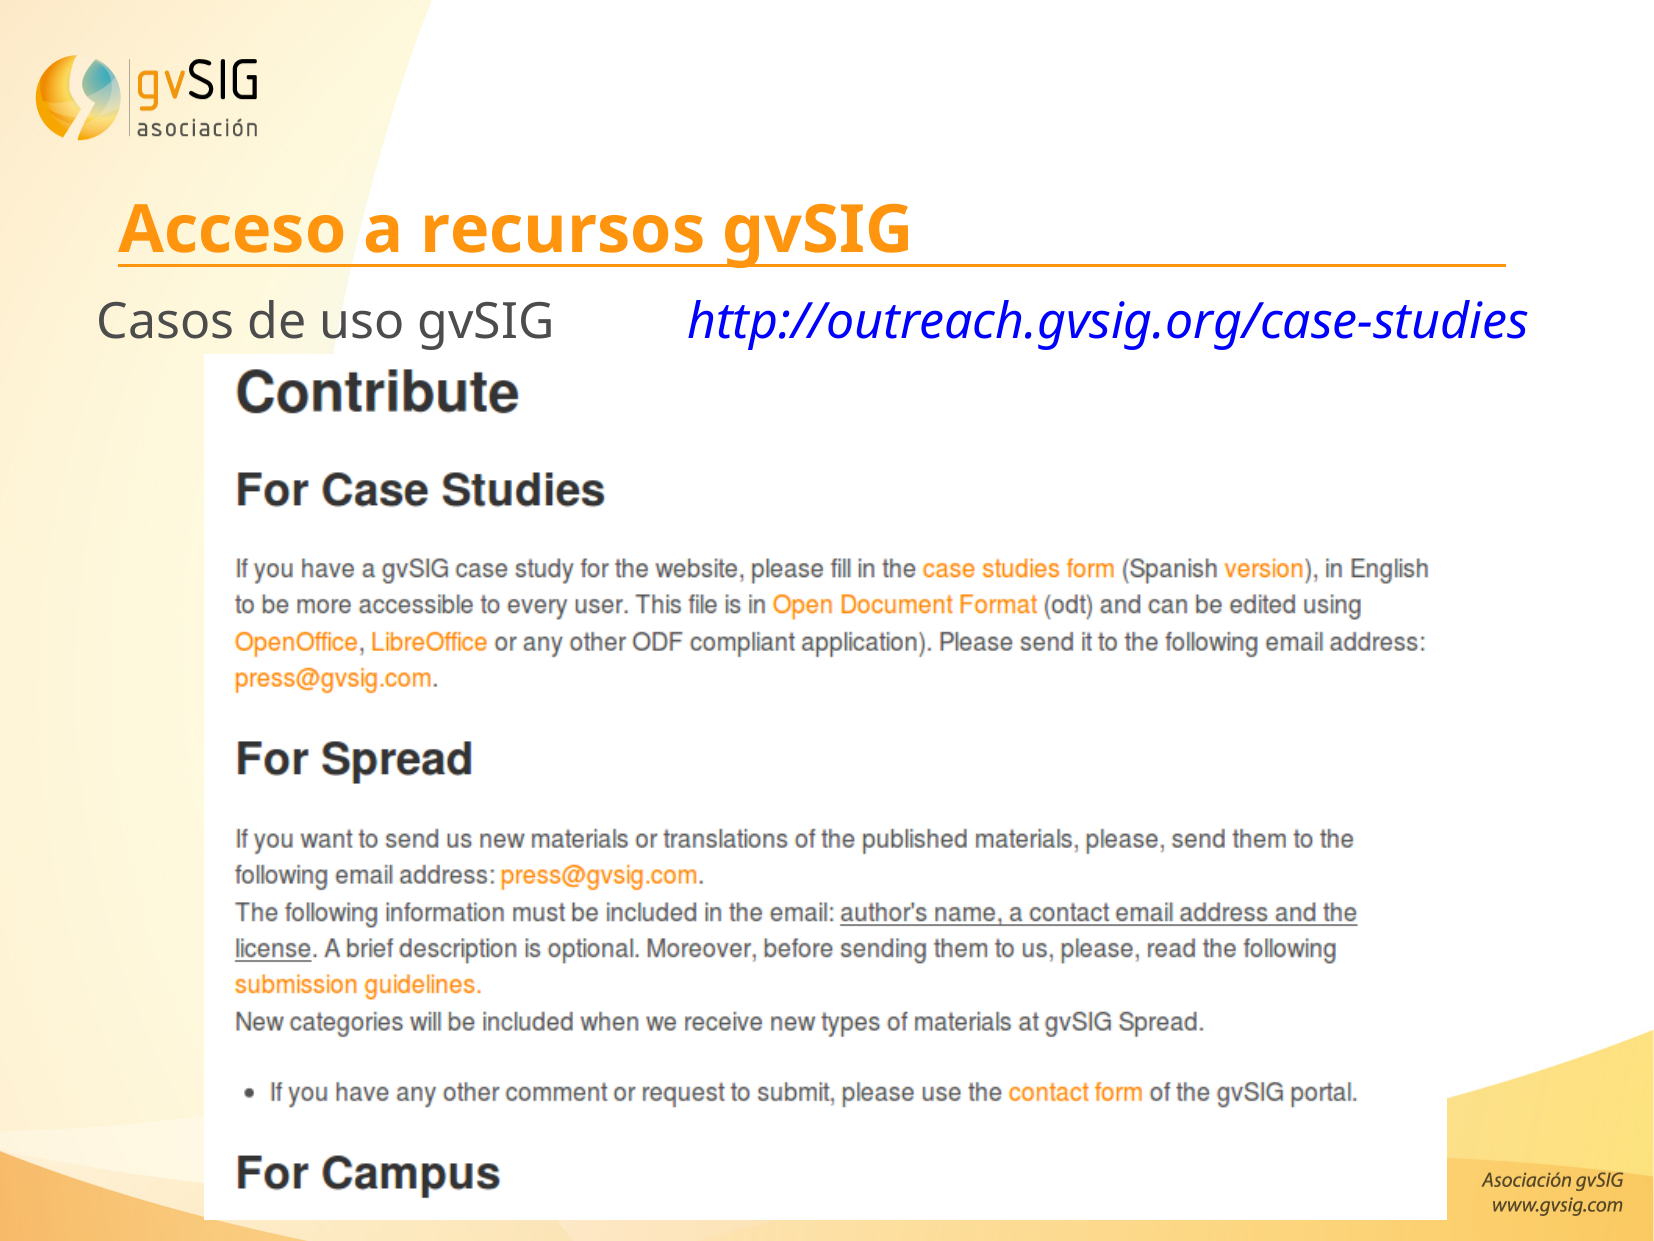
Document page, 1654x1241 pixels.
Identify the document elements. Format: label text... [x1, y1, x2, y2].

text_box Casos de uso gvSIG http://outreach.gvsig.org/case-studies [96, 261, 1654, 378]
title Acceso a recursos gvSIG [118, 177, 1607, 276]
picture [0, 0, 1654, 1241]
